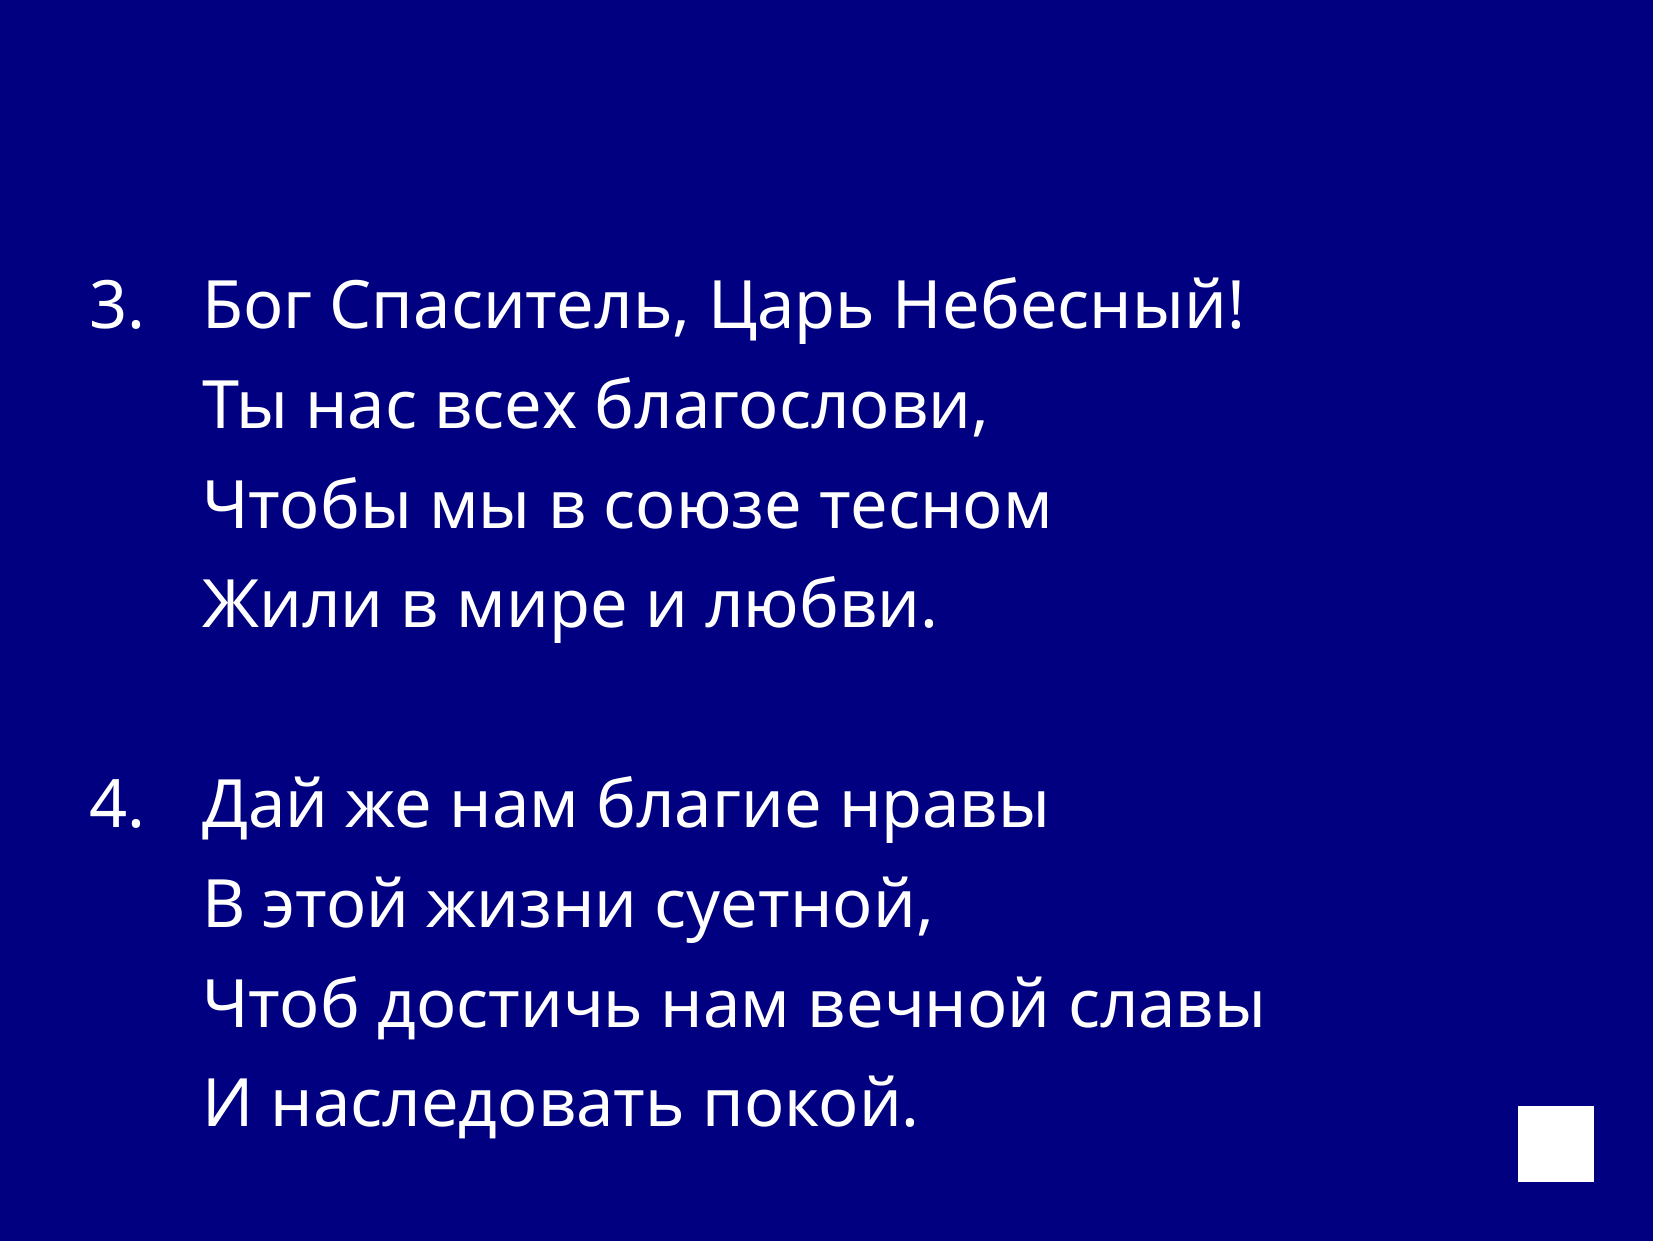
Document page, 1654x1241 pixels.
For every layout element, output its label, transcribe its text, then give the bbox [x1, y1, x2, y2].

text_box [1518, 1106, 1594, 1182]
text_box 3. Бог Спаситель, Царь Небесный! Ты нас всех благослови, Чтобы мы в союзе тесном Жили в мире и любви. 4. Дай же нам благие нравы В этой жизни суетной, Чтоб достичь нам вечной славы И наследовать покой. [75, 150, 1576, 1163]
